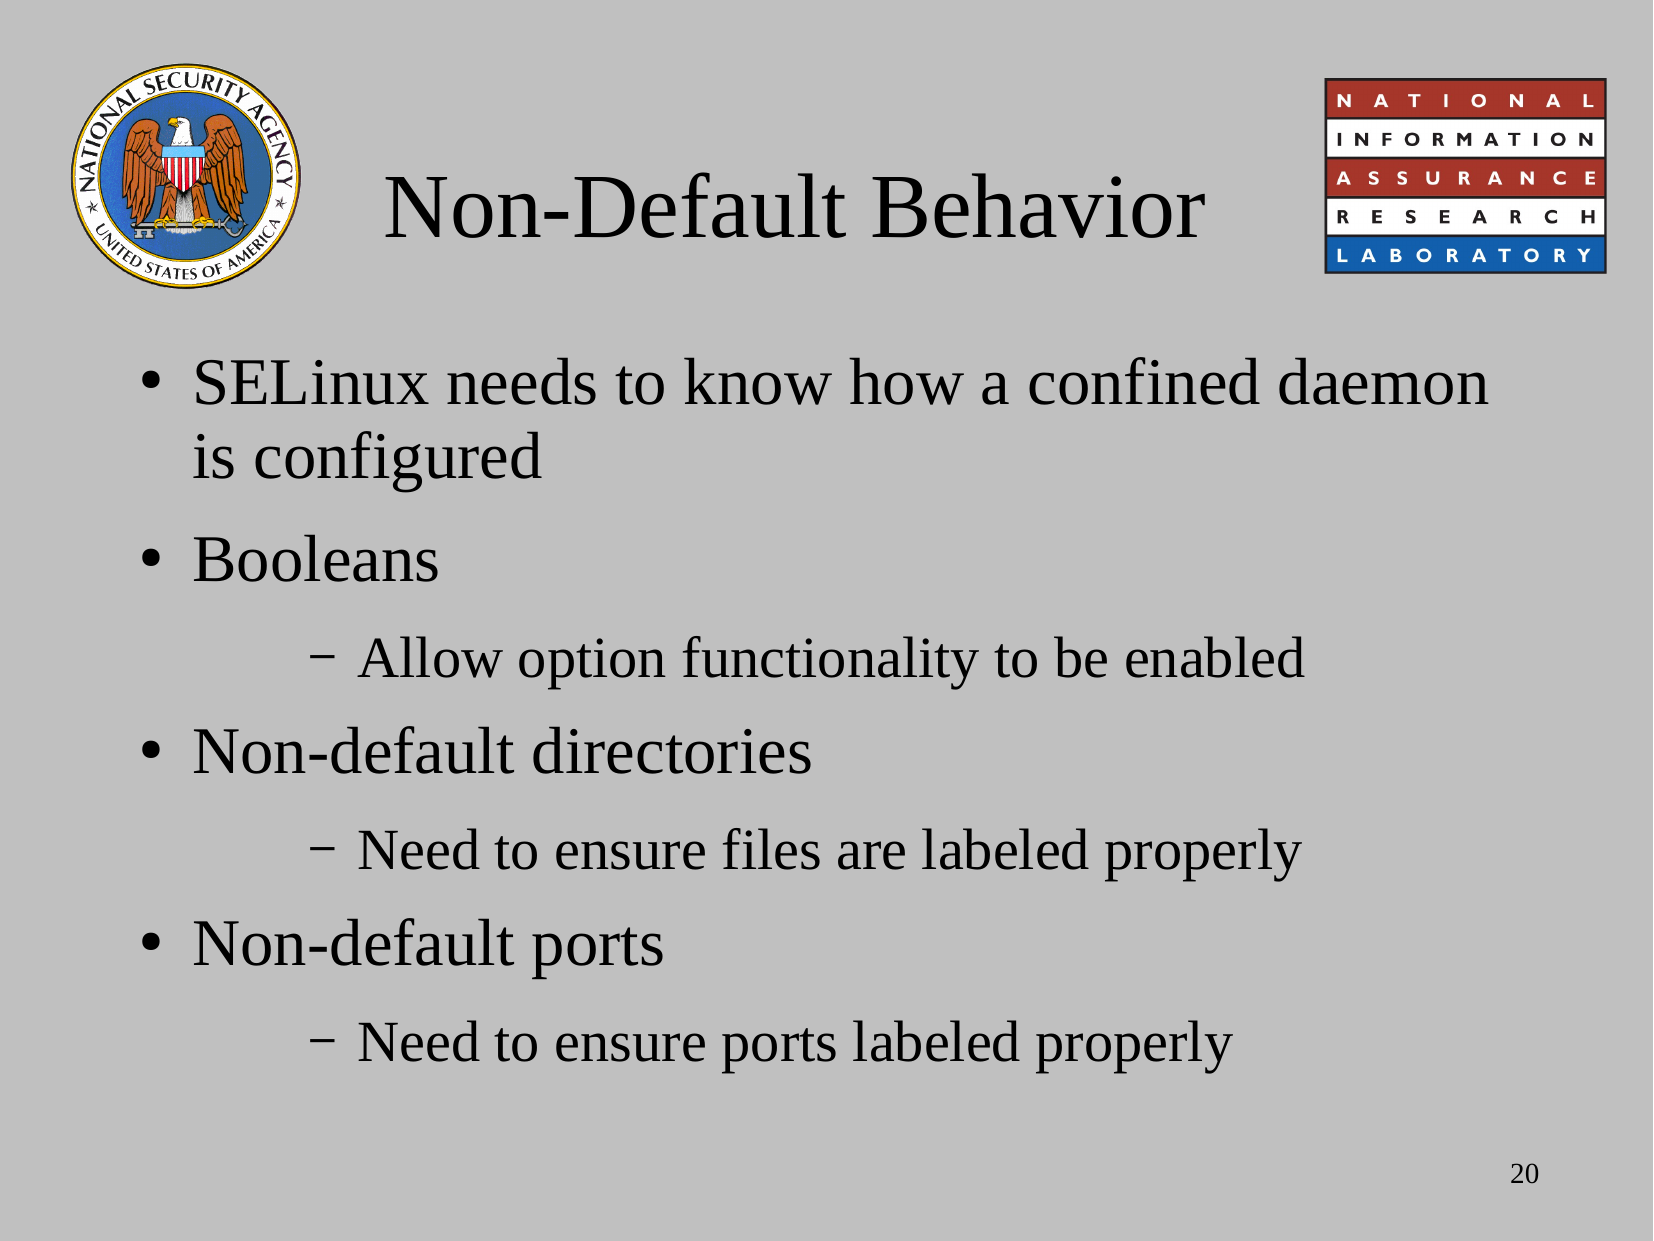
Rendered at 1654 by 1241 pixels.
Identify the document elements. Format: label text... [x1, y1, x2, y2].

list SELinux needs to know how a confined daemon is configured Booleans Allow option functionality to be enabled Non-default directories Need to ensure files are labeled properly Non-default ports Need to ensure ports labeled properly [121, 344, 1534, 1127]
picture [69, 61, 303, 291]
picture [1324, 78, 1607, 274]
title Non-Default Behavior [312, 102, 1279, 311]
